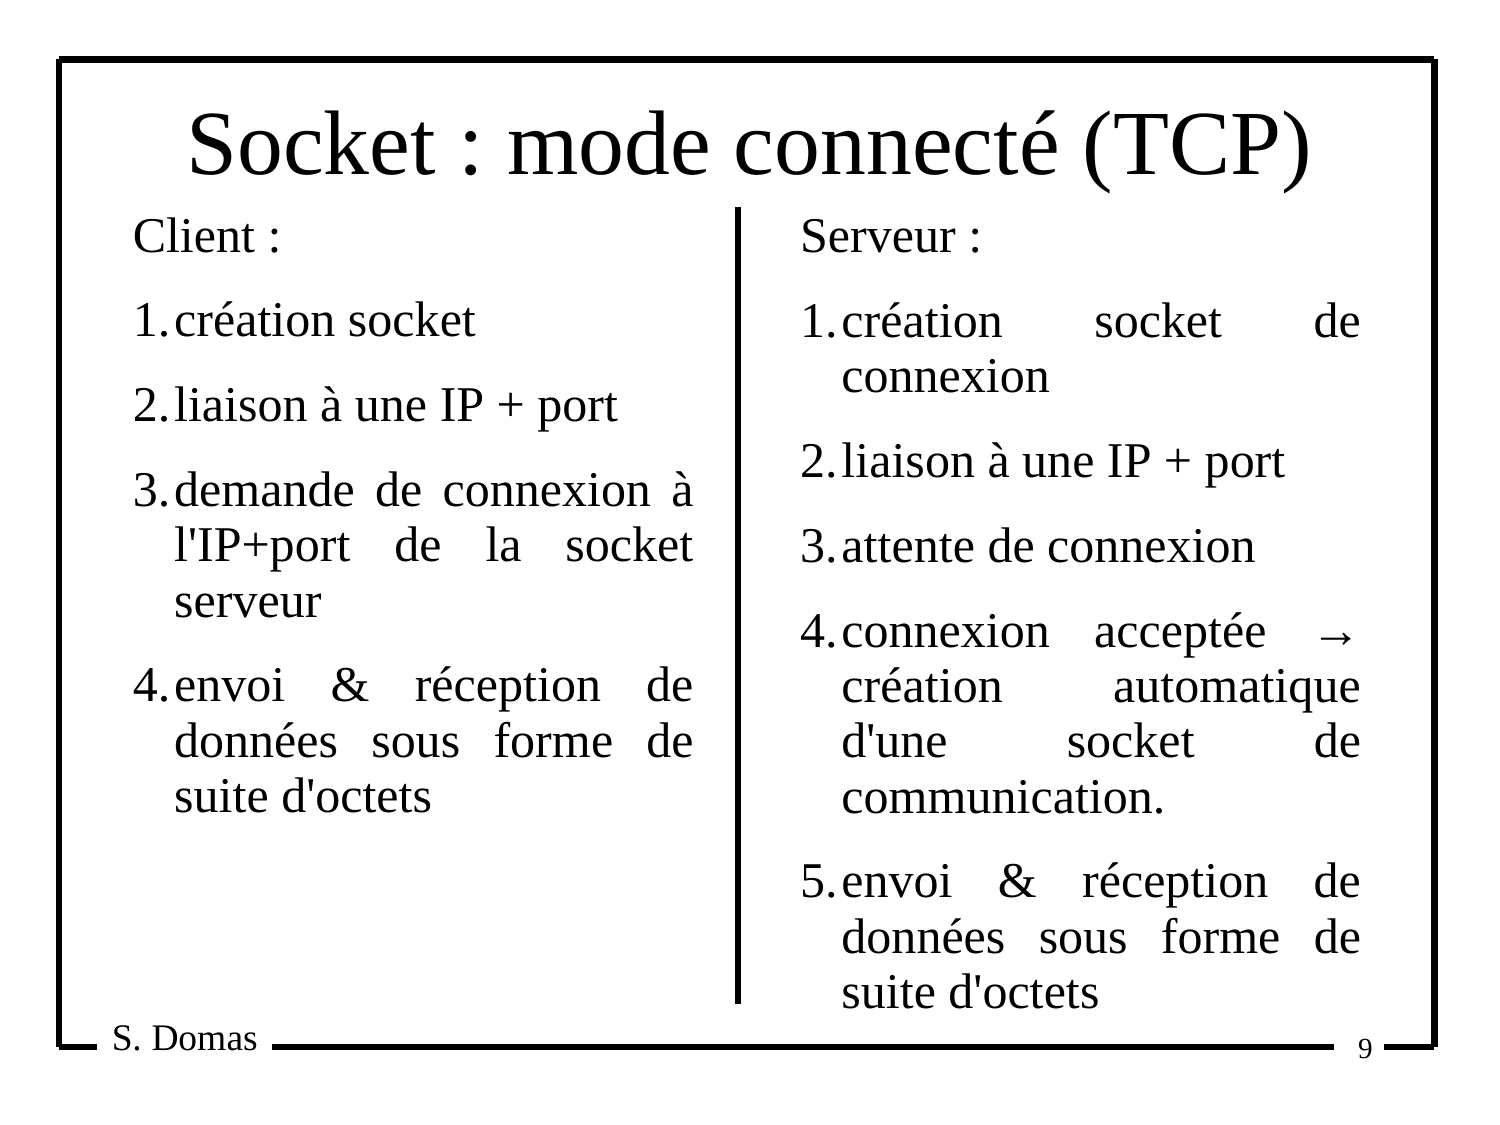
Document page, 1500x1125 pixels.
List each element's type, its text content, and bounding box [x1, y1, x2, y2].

title Socket : mode connecté (TCP) [112, 49, 1388, 238]
text_box Client : création socket liaison à une IP + port demande de connexion à l'IP+port de la socket serveur envoi & réception de données sous forme de suite d'octets [118, 238, 709, 975]
text_box S. Domas [97, 1009, 273, 1067]
text_box Serveur : création socket de connexion liaison à une IP + port attente de connexion connexion acceptée → création automatique d'une socket de communication. envoi & réception de données sous forme de suite d'octets [785, 200, 1376, 976]
